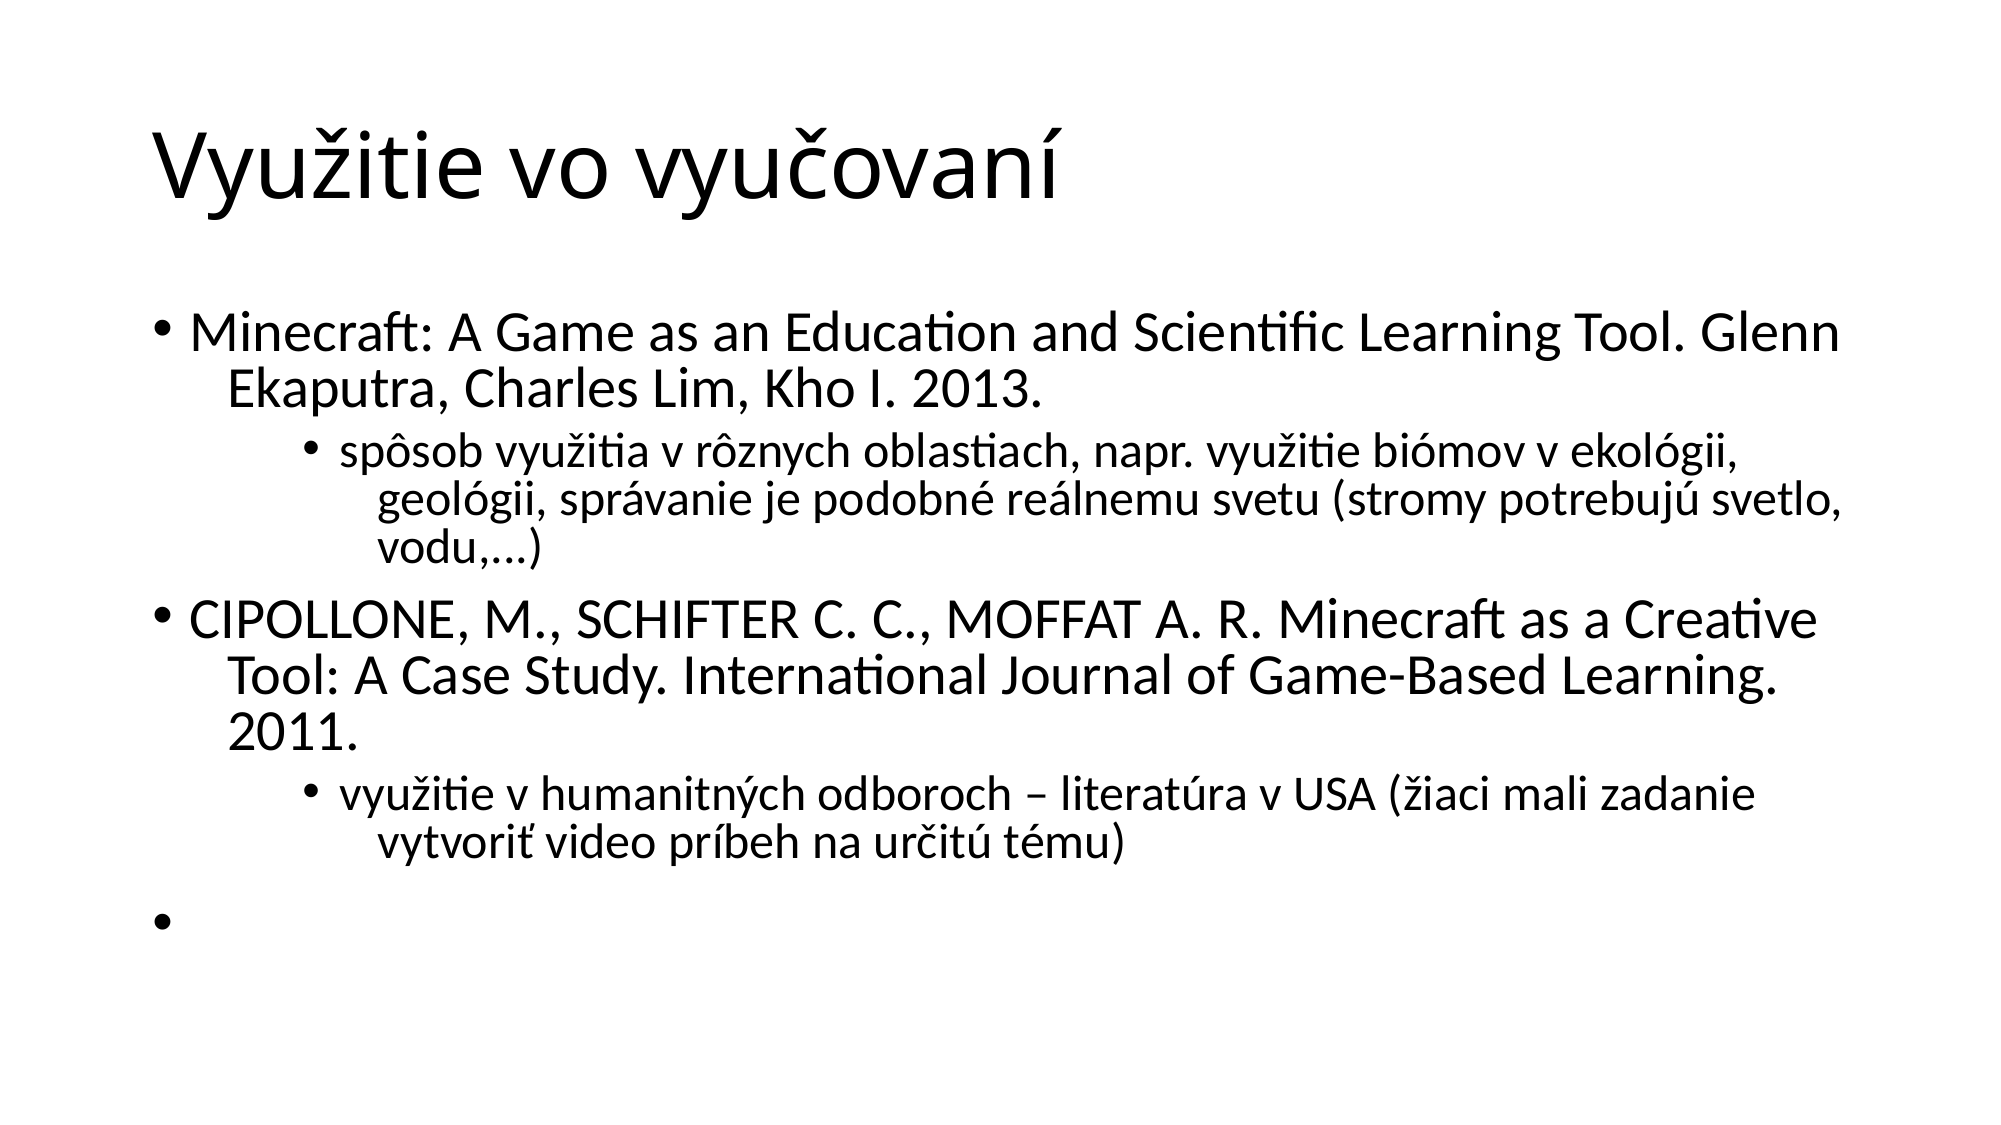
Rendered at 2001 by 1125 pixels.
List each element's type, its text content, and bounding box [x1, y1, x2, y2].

list Minecraft: A Game as an Education and Scientific Learning Tool. Glenn Ekaputra, Charles Lim, Kho I. 2013. spôsob využitia v rôznych oblastiach, napr. využitie biómov v ekológii, geológii, správanie je podobné reálnemu svetu (stromy potrebujú svetlo, vodu,...) CIPOLLONE, M., SCHIFTER C. C., MOFFAT A. R. Minecraft as a Creative Tool: A Case Study. International Journal of Game-Based Learning. 2011. využitie v humanitných odboroch – literatúra v USA (žiaci mali zadanie vytvoriť video príbeh na určitú tému) [137, 299, 1863, 1014]
title Využitie vo vyučovaní [137, 59, 1863, 278]
